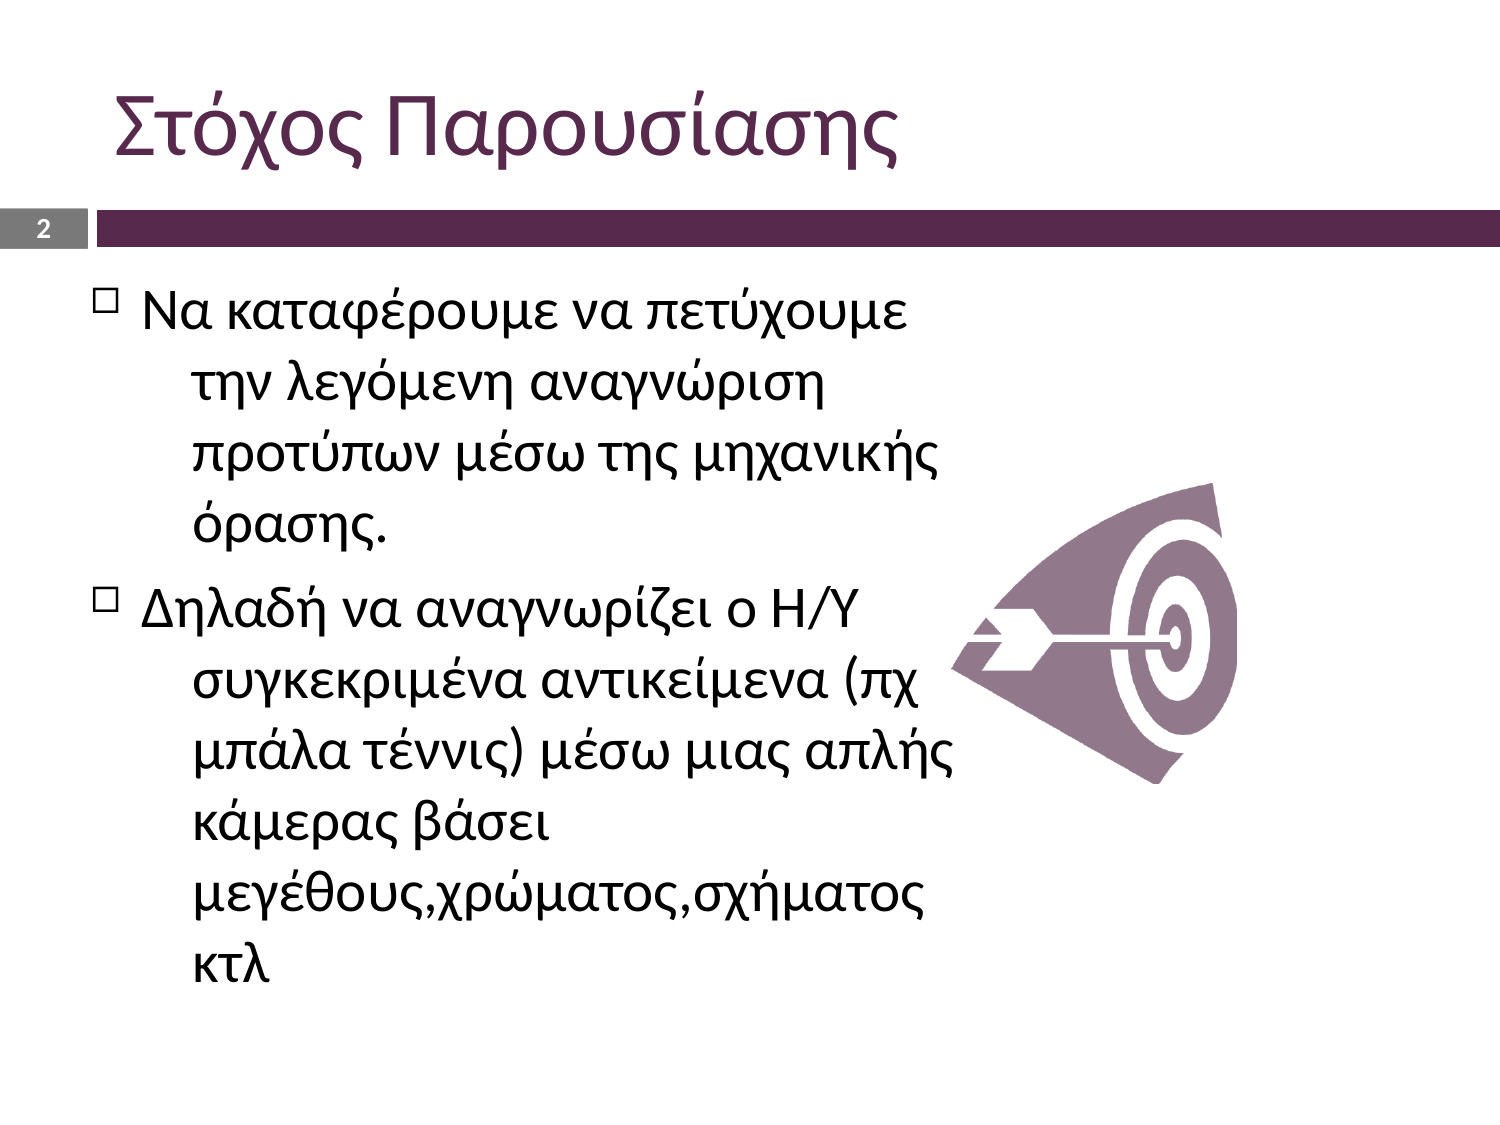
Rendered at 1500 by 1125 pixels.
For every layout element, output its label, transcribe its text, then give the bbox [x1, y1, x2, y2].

title Στόχος Παρουσίασης [99, 37, 1438, 201]
text_box [0, 208, 88, 249]
list Να καταφέρουμε να πετύχουμε την λεγόμενη αναγνώριση προτύπων μέσω της μηχανικής όρασης. Δηλαδή να αναγνωρίζει ο Η/Υ συγκεκριμένα αντικείμενα (πχ μπάλα τέννις) μέσω μιας απλής κάμερας βάσει μεγέθους,χρώματος,σχήματος κτλ [75, 262, 987, 1005]
picture [951, 483, 1237, 784]
